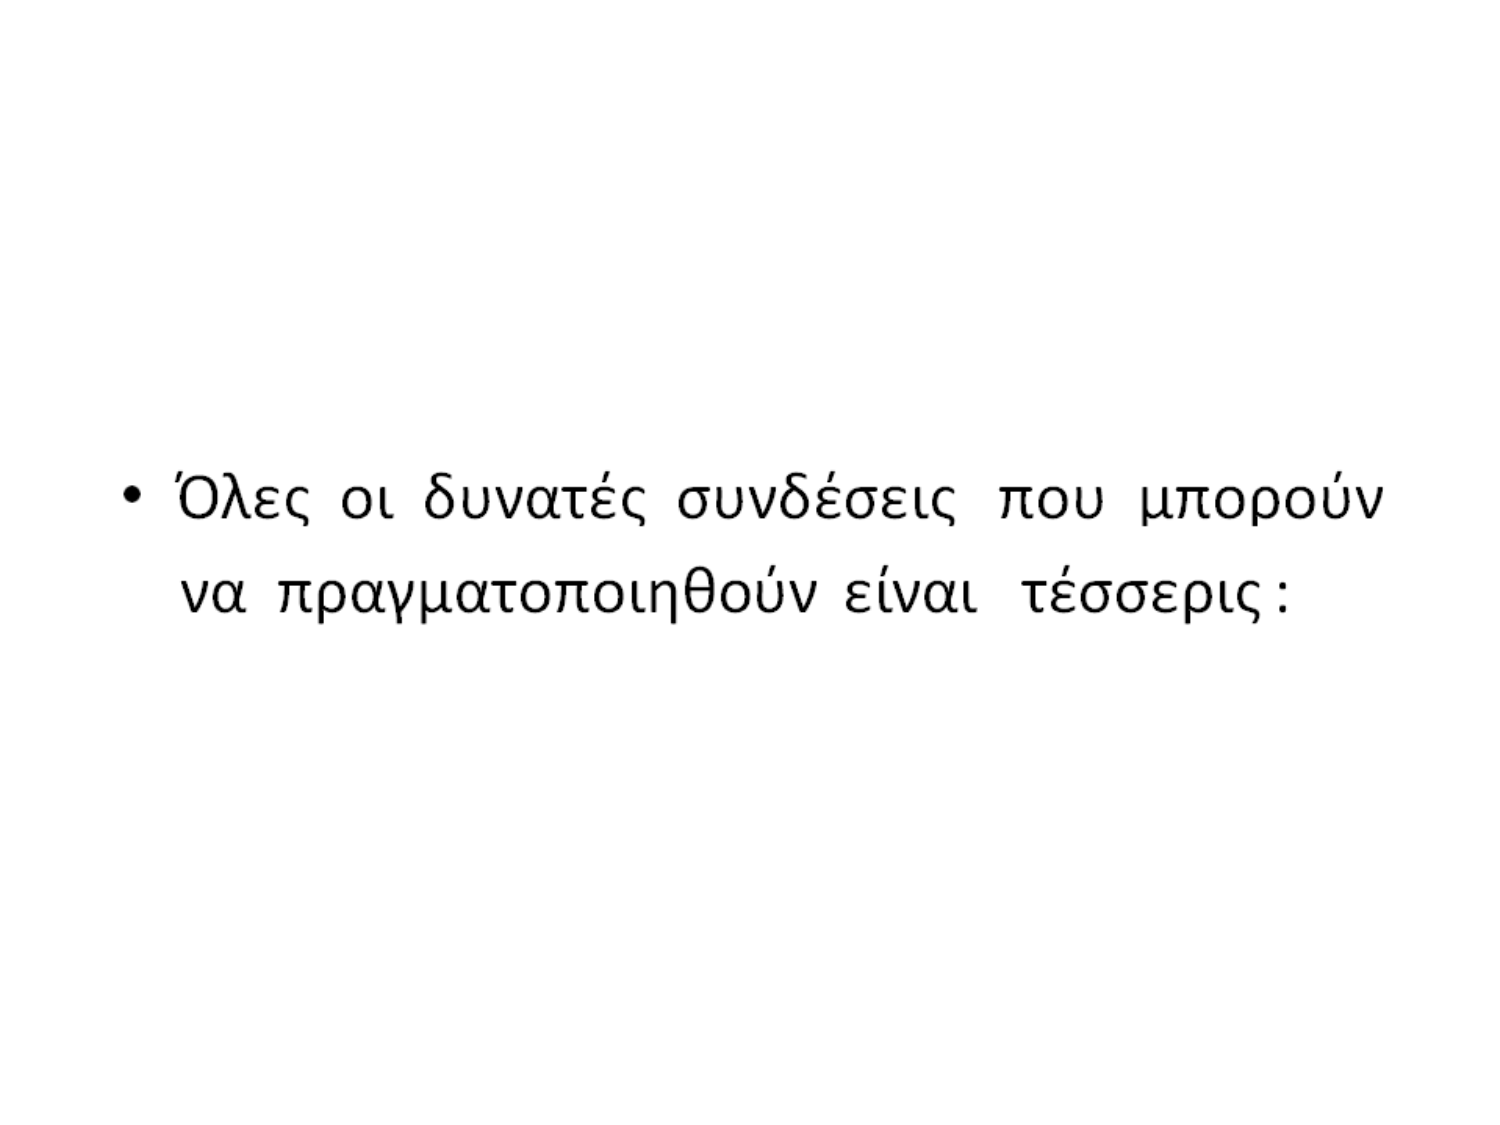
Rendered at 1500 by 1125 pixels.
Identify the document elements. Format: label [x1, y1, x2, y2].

picture [105, 445, 1397, 647]
